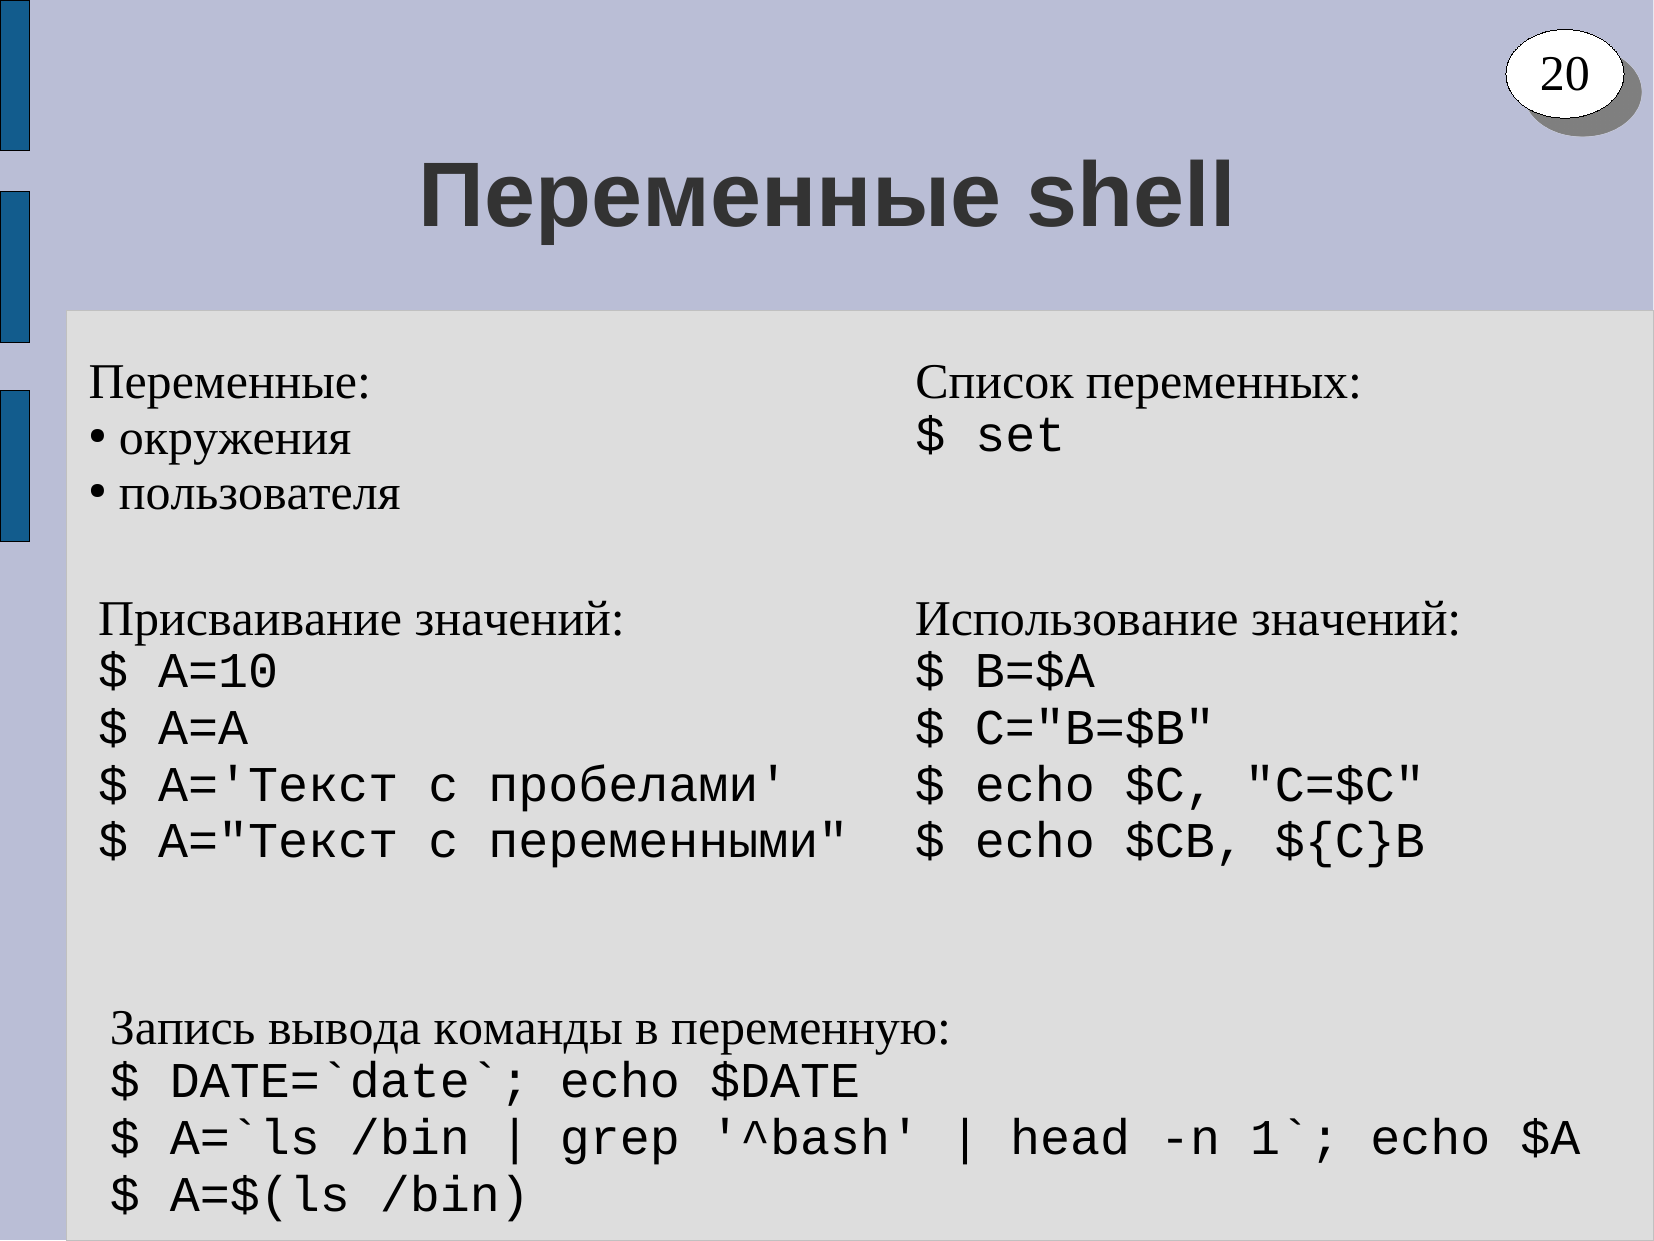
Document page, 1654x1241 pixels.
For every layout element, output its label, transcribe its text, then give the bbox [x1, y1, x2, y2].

text_box Использование значений: $ B=$A $ C="B=$B" $ echo $C, "C=$C" $ echo $CB, ${C}B [914, 590, 1463, 873]
text_box Запись вывода команды в переменную: $ DATE=`date`; echo $DATE $ A=`ls /bin | grep '^bash' | head -n 1`; echo $A $ A=$(ls /bin) [109, 1000, 1581, 1227]
text_box Присваивание значений: $ A=10 $ A=A $ A='Текст с пробелами' $ A="Текст с переменными" [98, 590, 849, 873]
text_box Список переменных: $ set [915, 354, 1363, 467]
title Переменные shell [121, 91, 1534, 299]
text_box Переменные: окружения пользователя [88, 354, 402, 521]
text_box 20 [1505, 29, 1625, 119]
